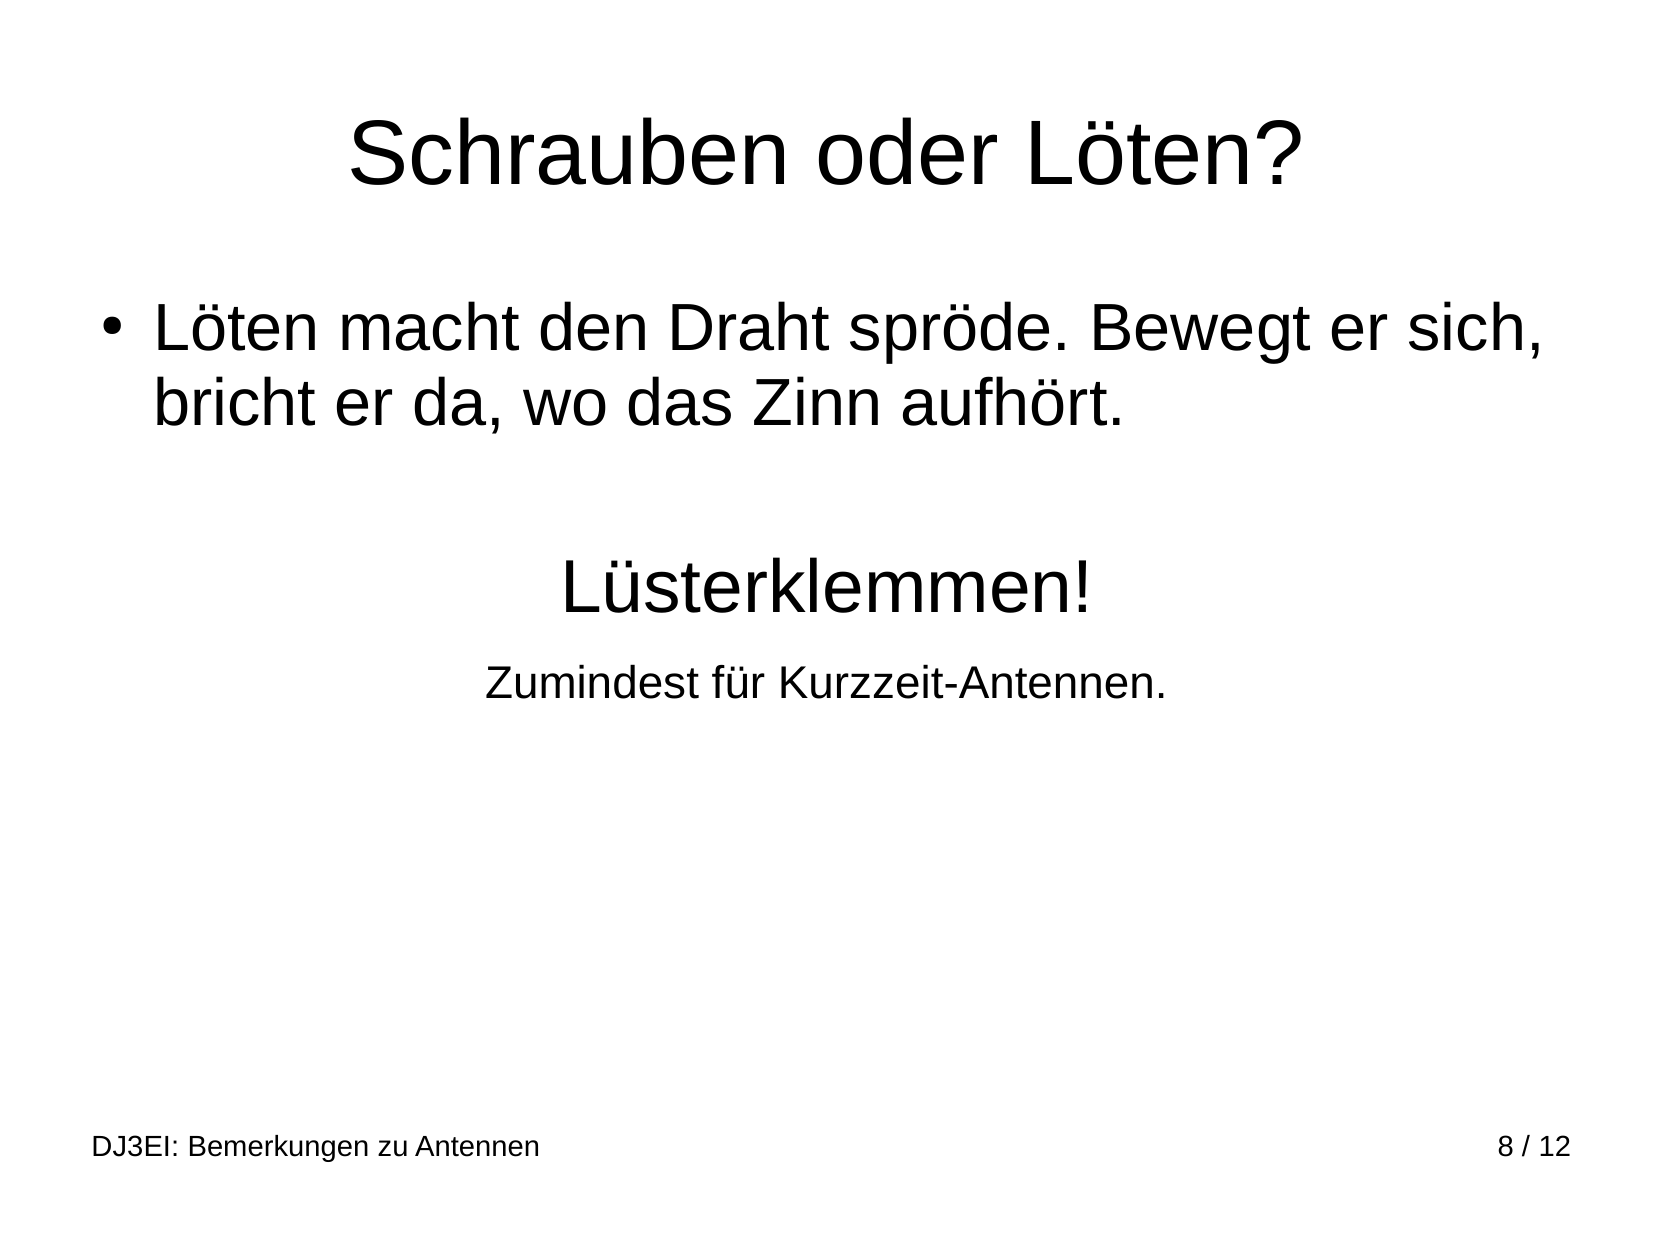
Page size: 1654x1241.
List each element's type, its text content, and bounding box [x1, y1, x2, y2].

title Schrauben oder Löten? [82, 49, 1571, 257]
list Löten macht den Draht spröde. Bewegt er sich, bricht er da, wo das Zinn aufhört. Lüsterklemmen! Zumindest für Kurzzeit-Antennen. [82, 290, 1571, 1010]
